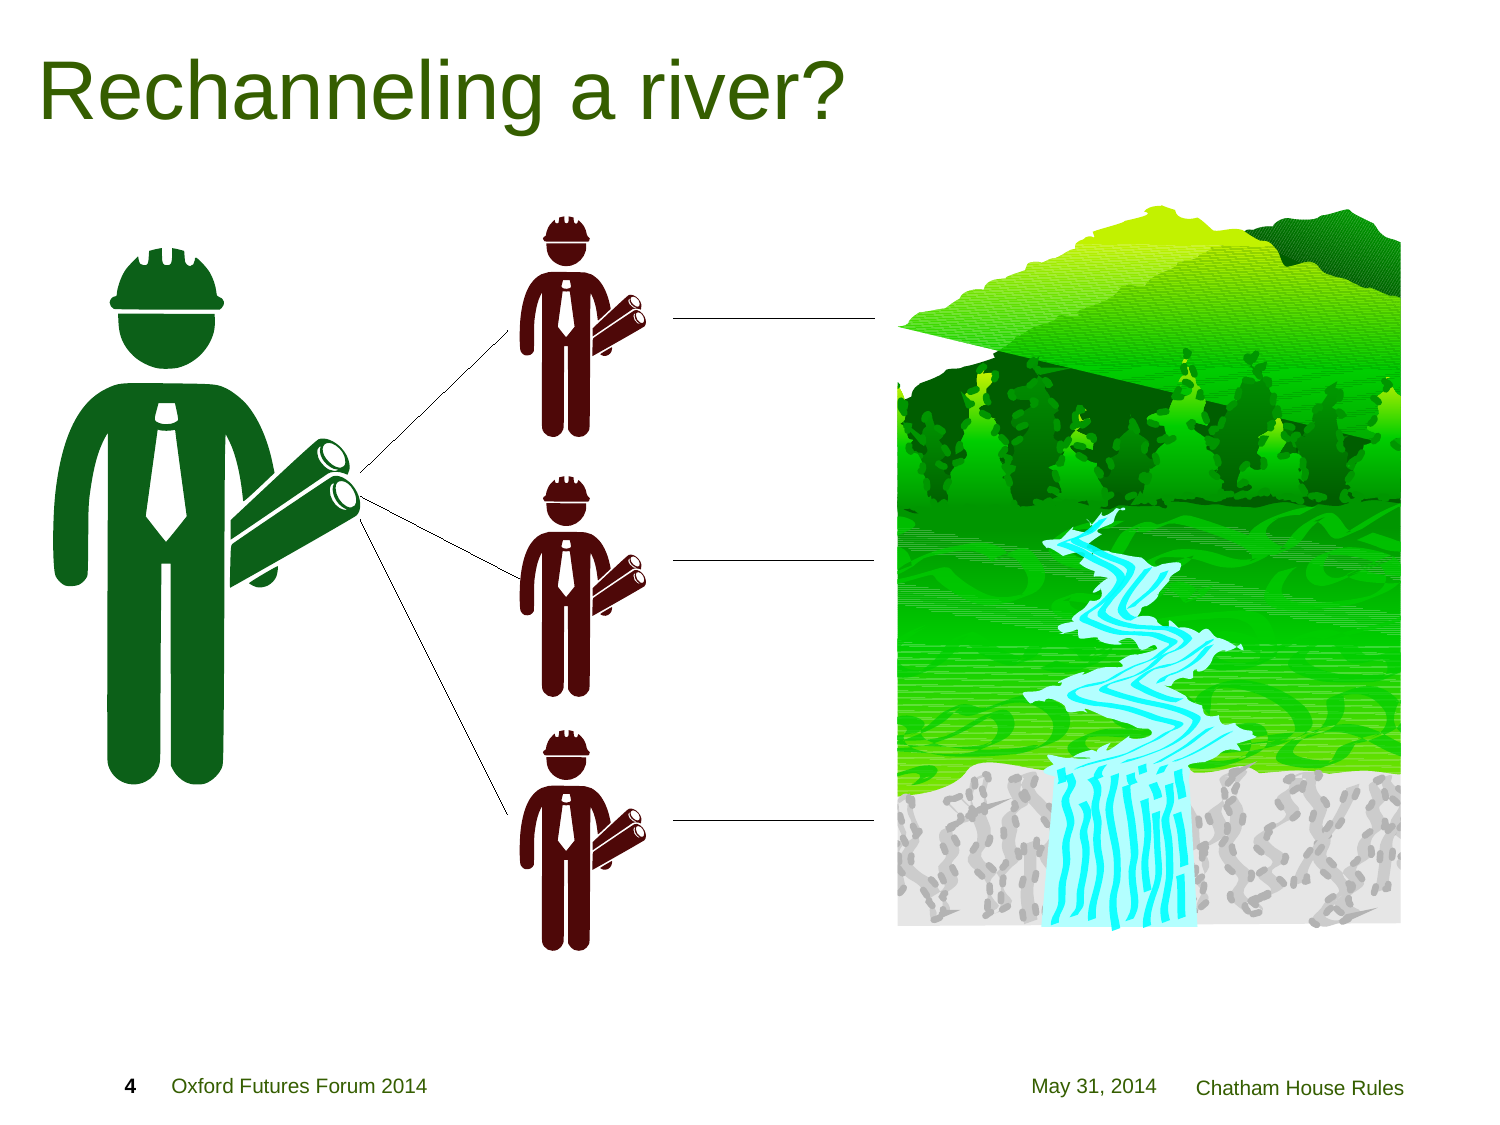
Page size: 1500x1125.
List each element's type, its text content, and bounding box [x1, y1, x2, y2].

picture [897, 202, 1401, 950]
picture [519, 216, 646, 438]
picture [53, 248, 361, 785]
picture [519, 476, 646, 697]
title Rechanneling a river? [37, 37, 1463, 152]
picture [519, 730, 646, 951]
